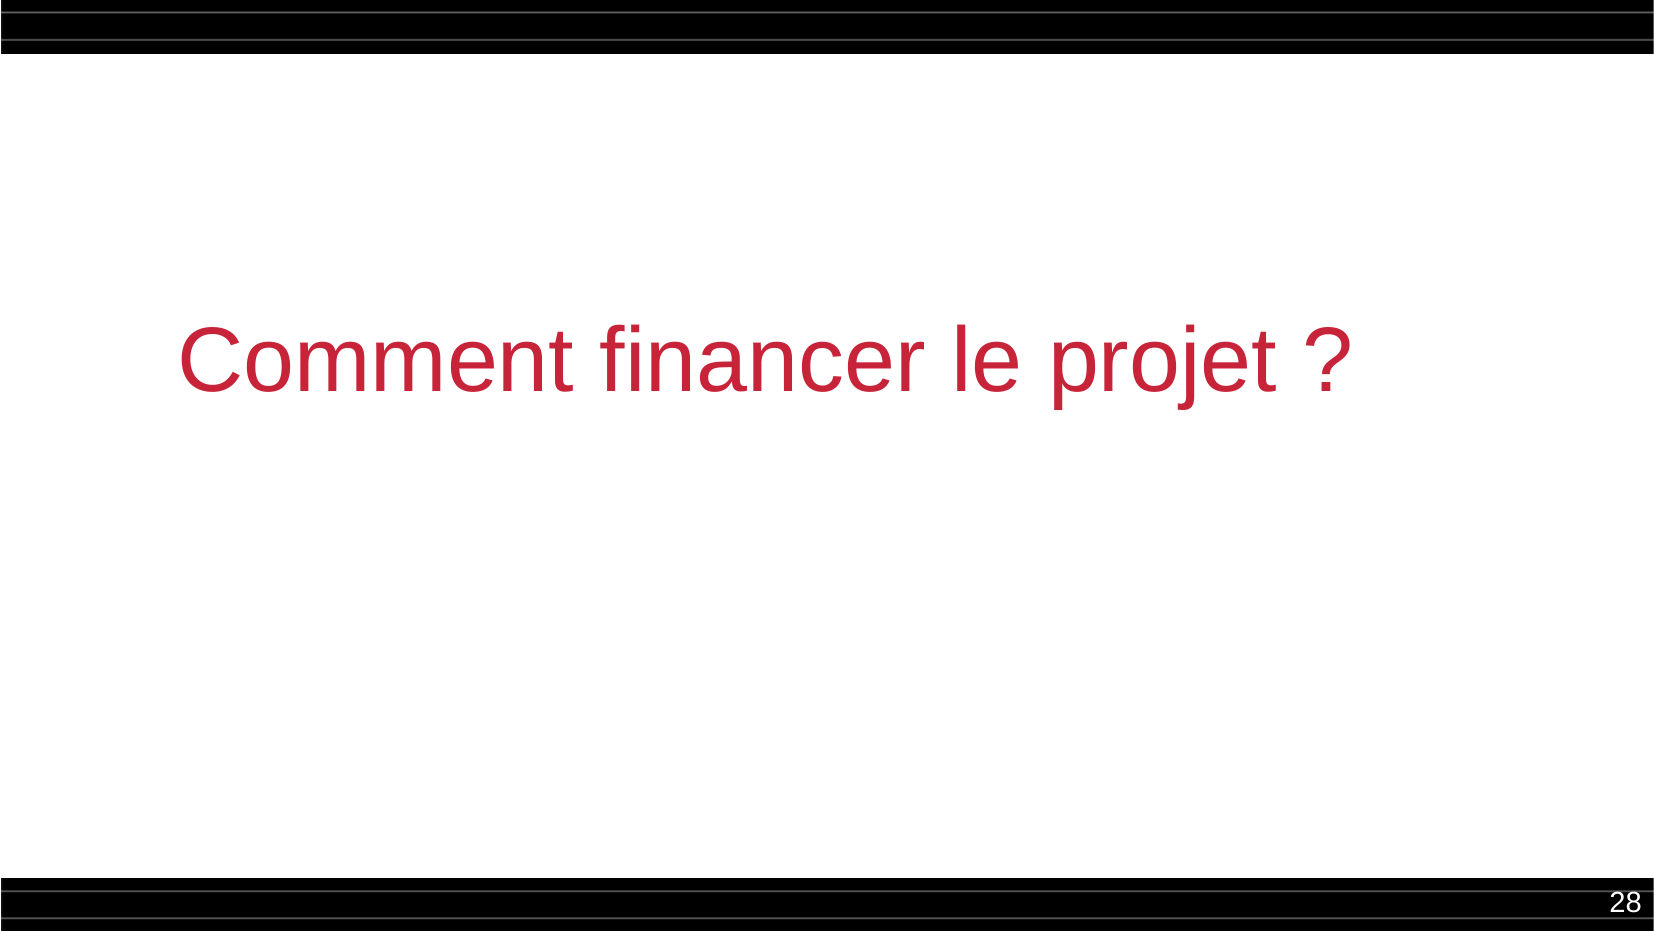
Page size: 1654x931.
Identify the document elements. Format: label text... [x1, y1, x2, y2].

picture [1, 878, 1654, 931]
title Comment financer le projet ? [177, 295, 1382, 426]
picture [1, 0, 1654, 54]
